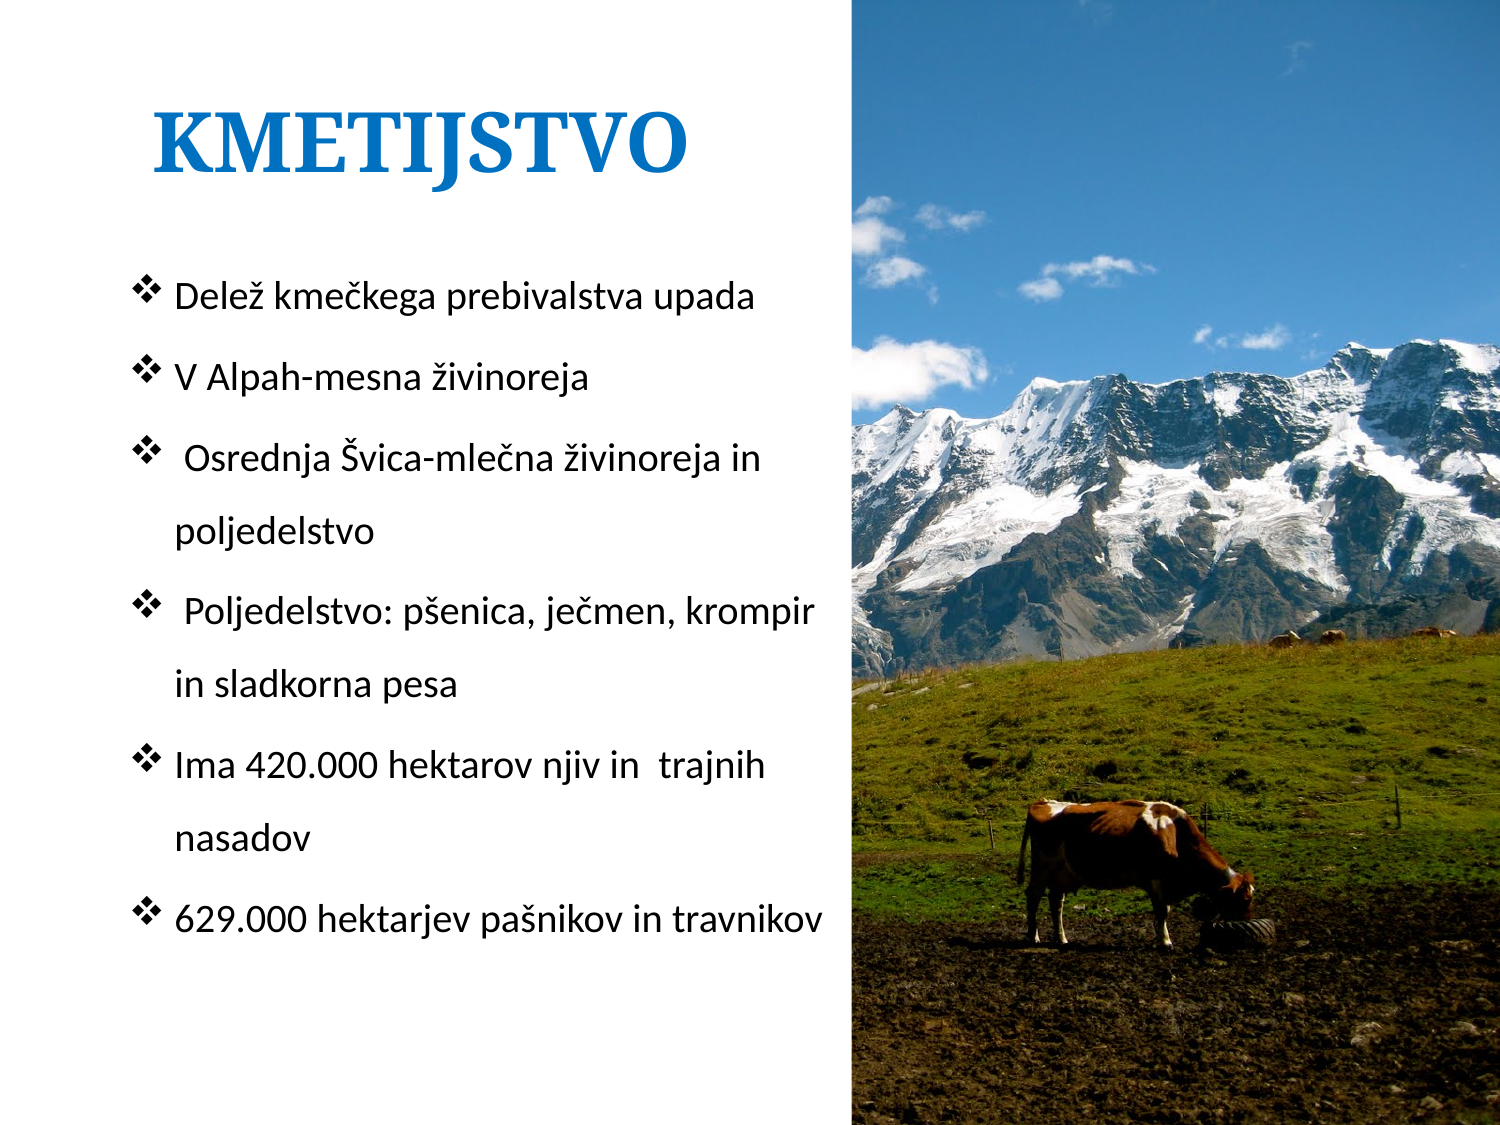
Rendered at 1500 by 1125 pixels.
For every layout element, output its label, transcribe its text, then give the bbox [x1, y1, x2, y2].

title kmetijstvo [0, 45, 845, 233]
picture [851, 0, 1500, 1125]
list Delež kmečkega prebivalstva upada V Alpah-mesna živinoreja Osrednja Švica-mlečna živinoreja in poljedelstvo Poljedelstvo: pšenica, ječmen, krompir in sladkorna pesa Ima 420.000 hektarov njiv in trajnih nasadov 629.000 hektarjev pašnikov in travnikov [41, 237, 851, 1000]
